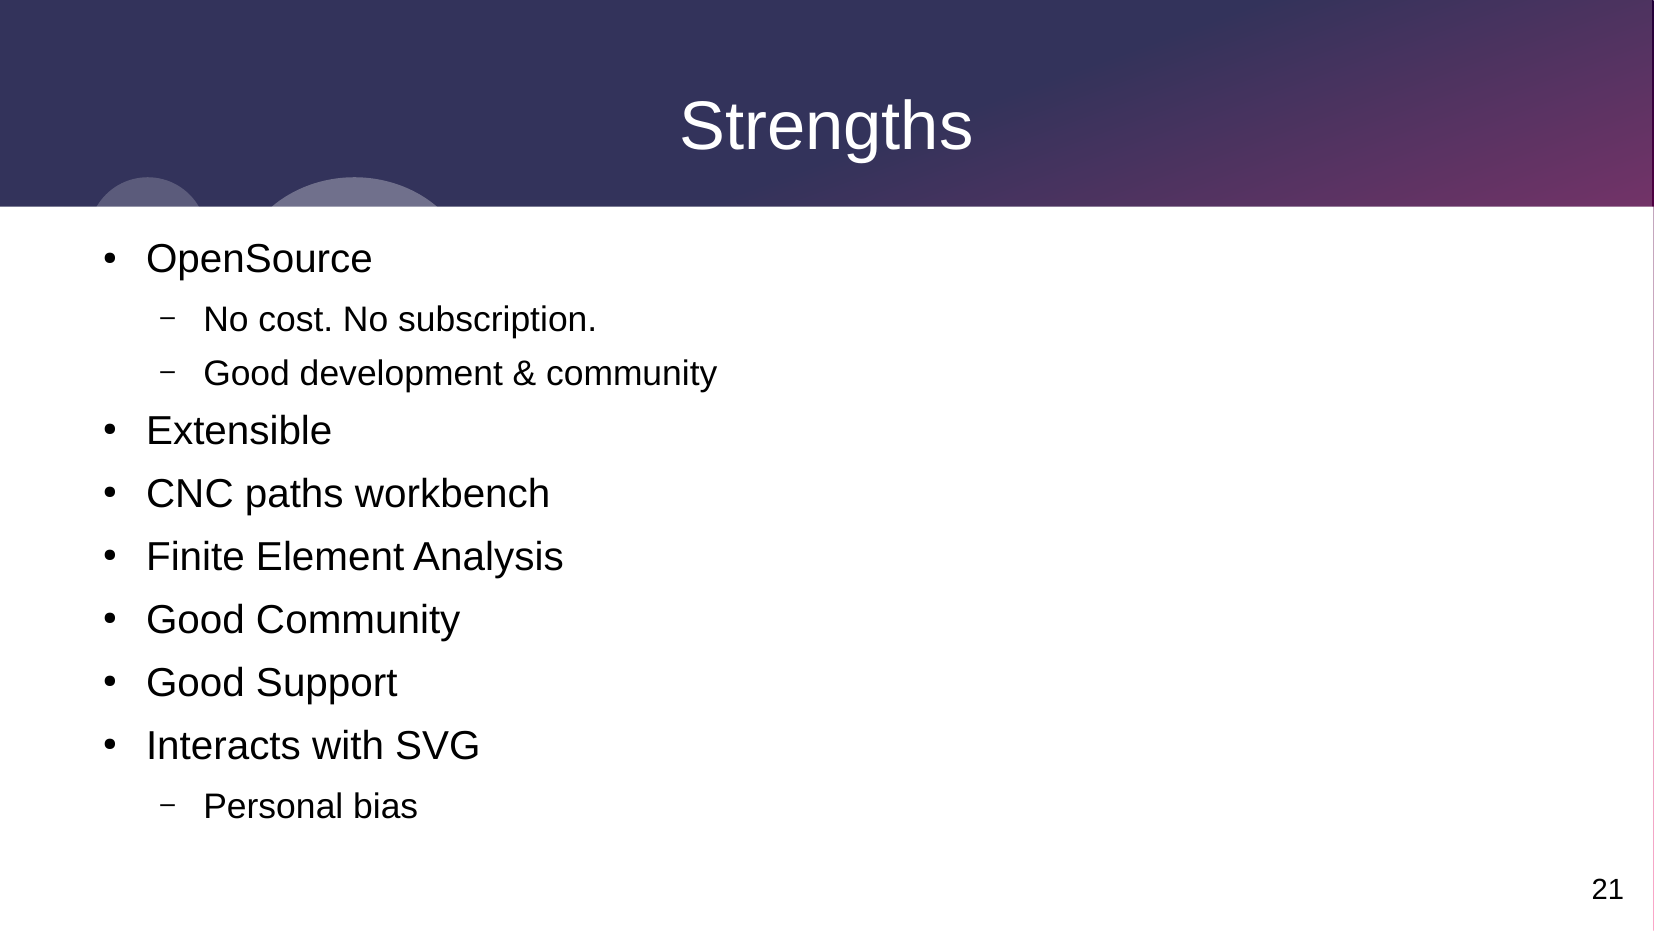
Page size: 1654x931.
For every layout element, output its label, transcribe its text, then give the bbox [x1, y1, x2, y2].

title Strengths [88, 44, 1565, 207]
list OpenSource No cost. No subscription. Good development & community Extensible CNC paths workbench Finite Element Analysis Good Community Good Support Interacts with SVG Personal bias [88, 236, 1565, 827]
